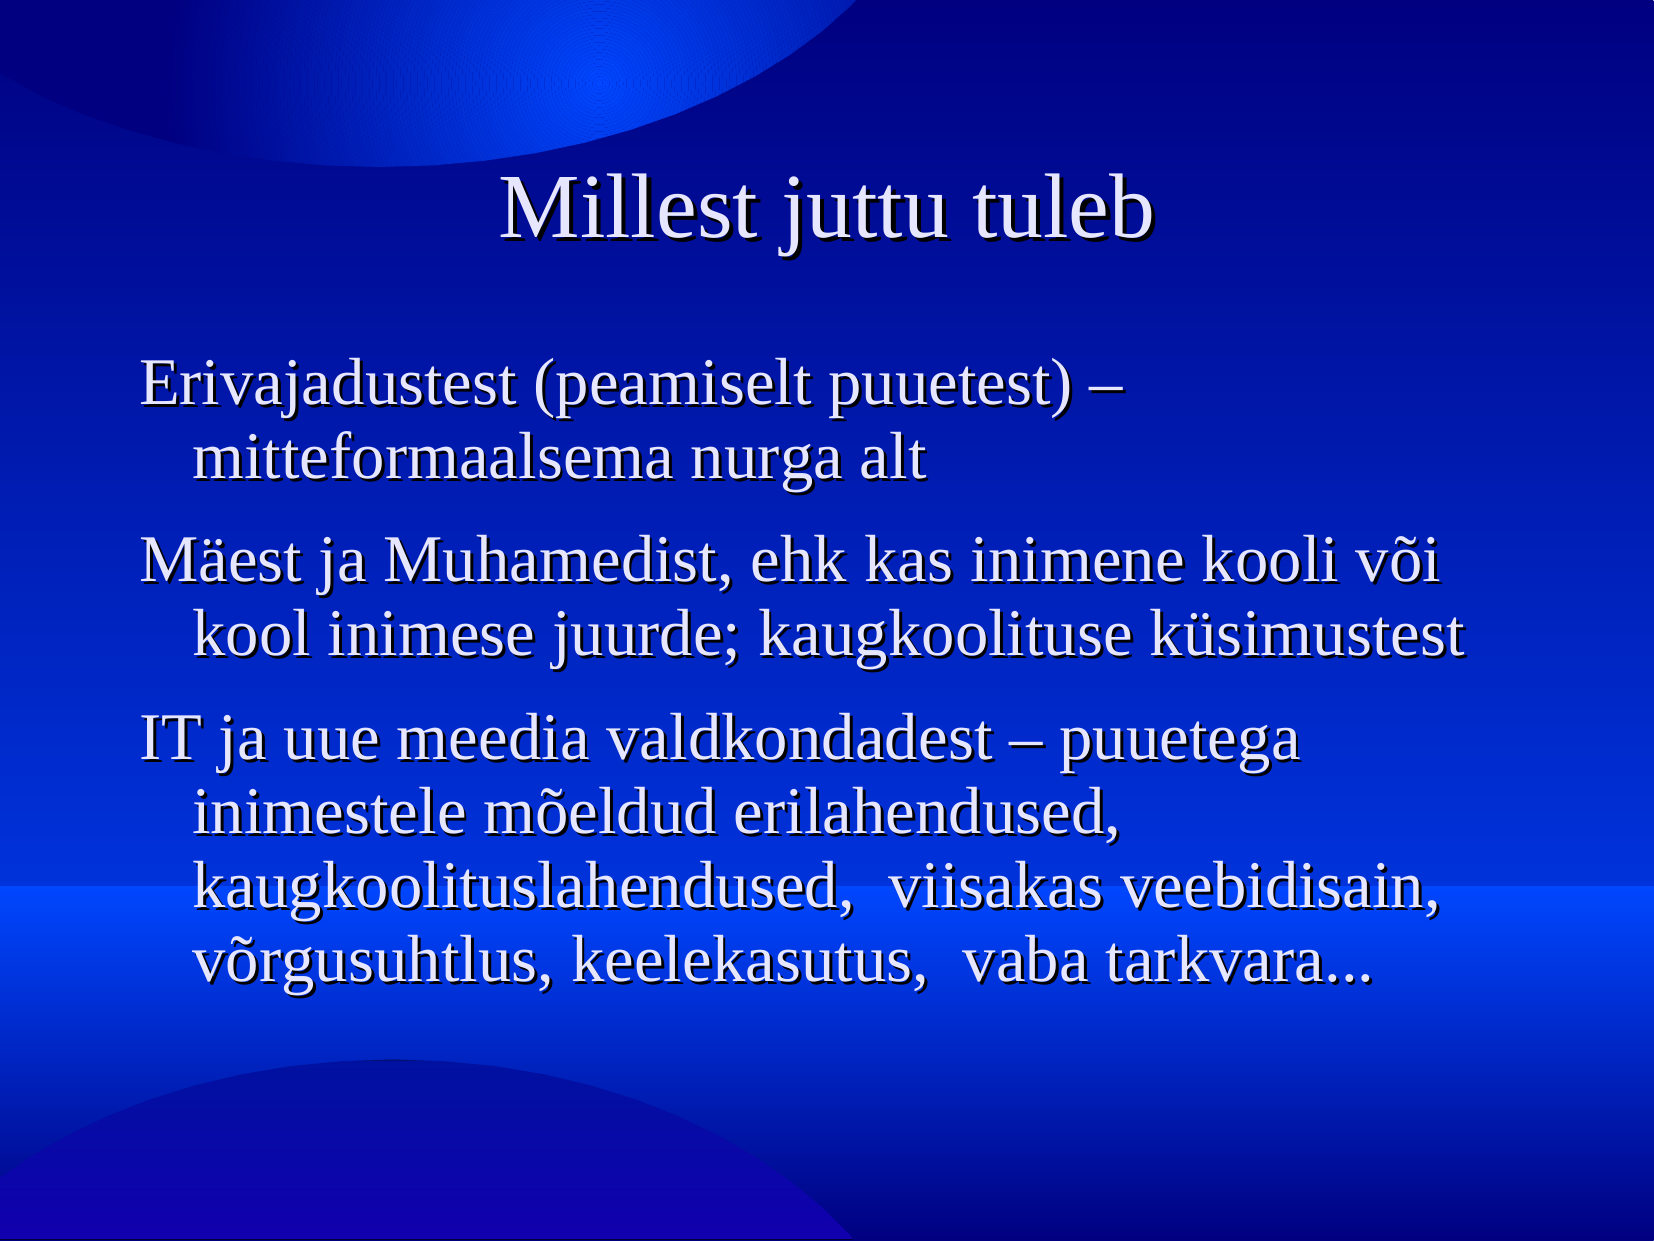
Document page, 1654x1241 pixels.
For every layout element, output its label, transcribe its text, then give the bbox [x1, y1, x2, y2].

list Erivajadustest (peamiselt puuetest) – mitteformaalsema nurga alt Mäest ja Muhamedist, ehk kas inimene kooli või kool inimese juurde; kaugkoolituse küsimustest IT ja uue meedia valdkondadest – puuetega inimestele mõeldud erilahendused, kaugkoolituslahendused, viisakas veebidisain, võrgusuhtlus, keelekasutus, vaba tarkvara... [121, 344, 1534, 1127]
title Millest juttu tuleb [121, 102, 1534, 311]
